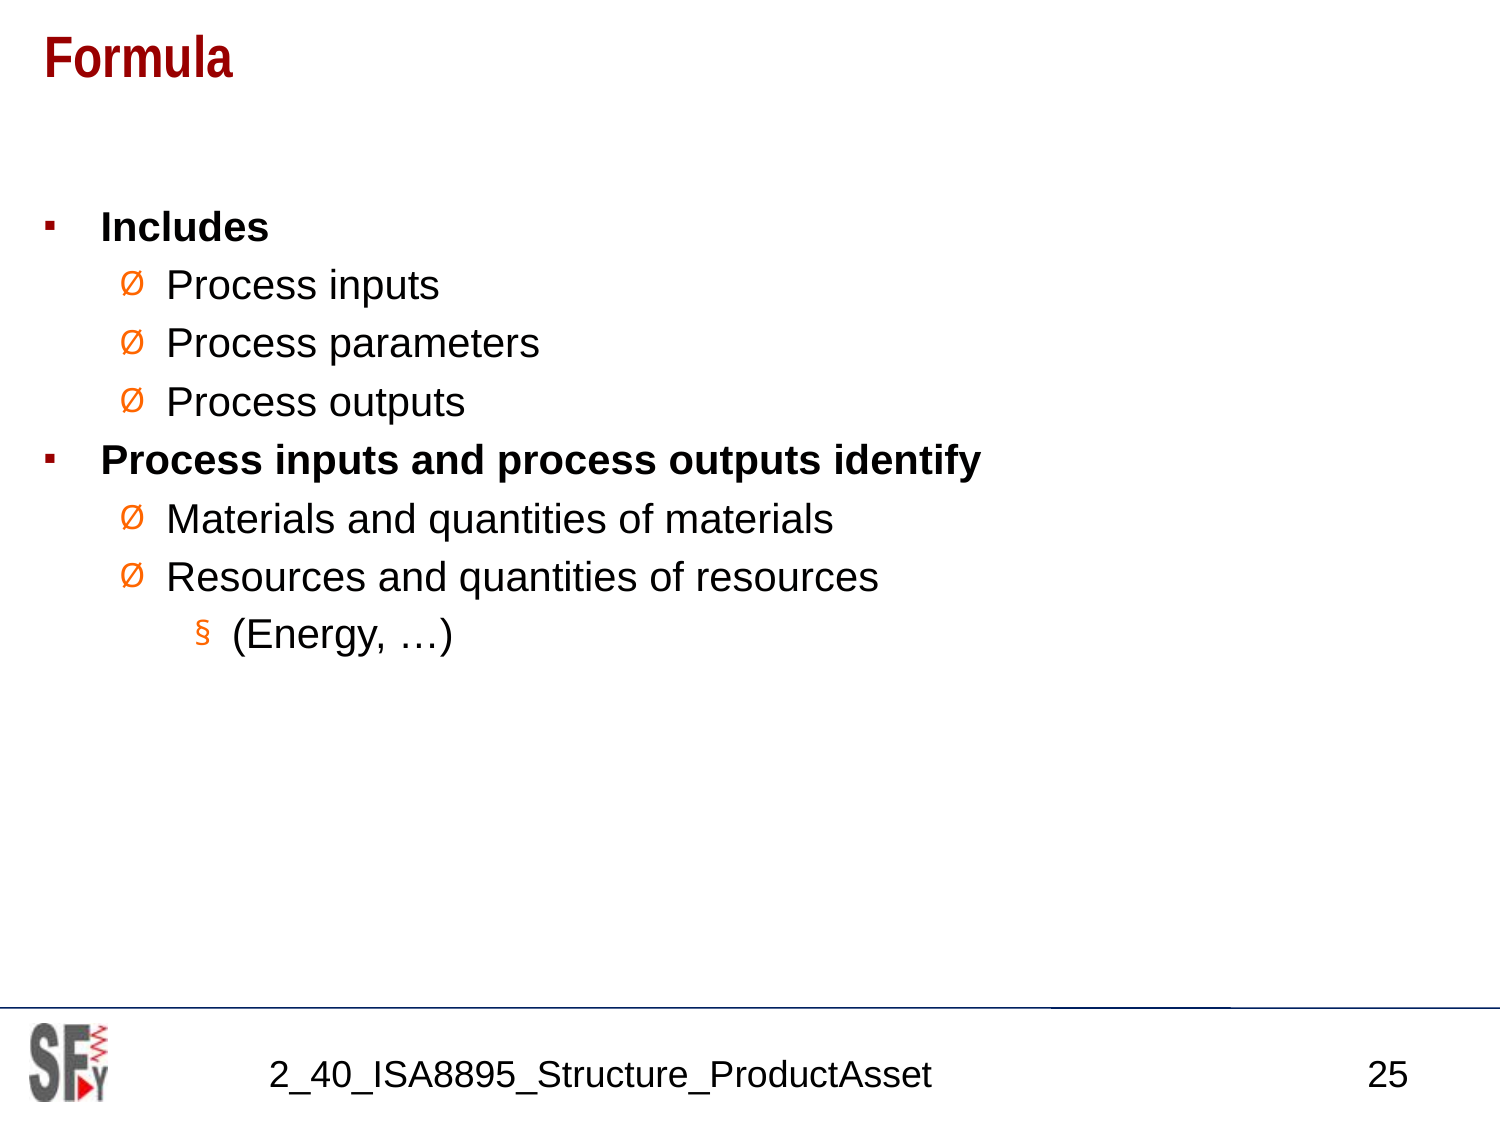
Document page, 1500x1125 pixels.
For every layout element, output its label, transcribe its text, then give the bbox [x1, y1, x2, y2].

footer 2_40_ISA8895_Structure_ProductAsset [253, 1034, 1336, 1103]
list Includes Process inputs Process parameters Process outputs Process inputs and process outputs identify Materials and quantities of materials Resources and quantities of resources (Energy, …) [29, 184, 1471, 988]
picture [29, 1023, 108, 1102]
title Formula [29, 12, 1471, 138]
slide_number <numéro> [1352, 1034, 1490, 1103]
